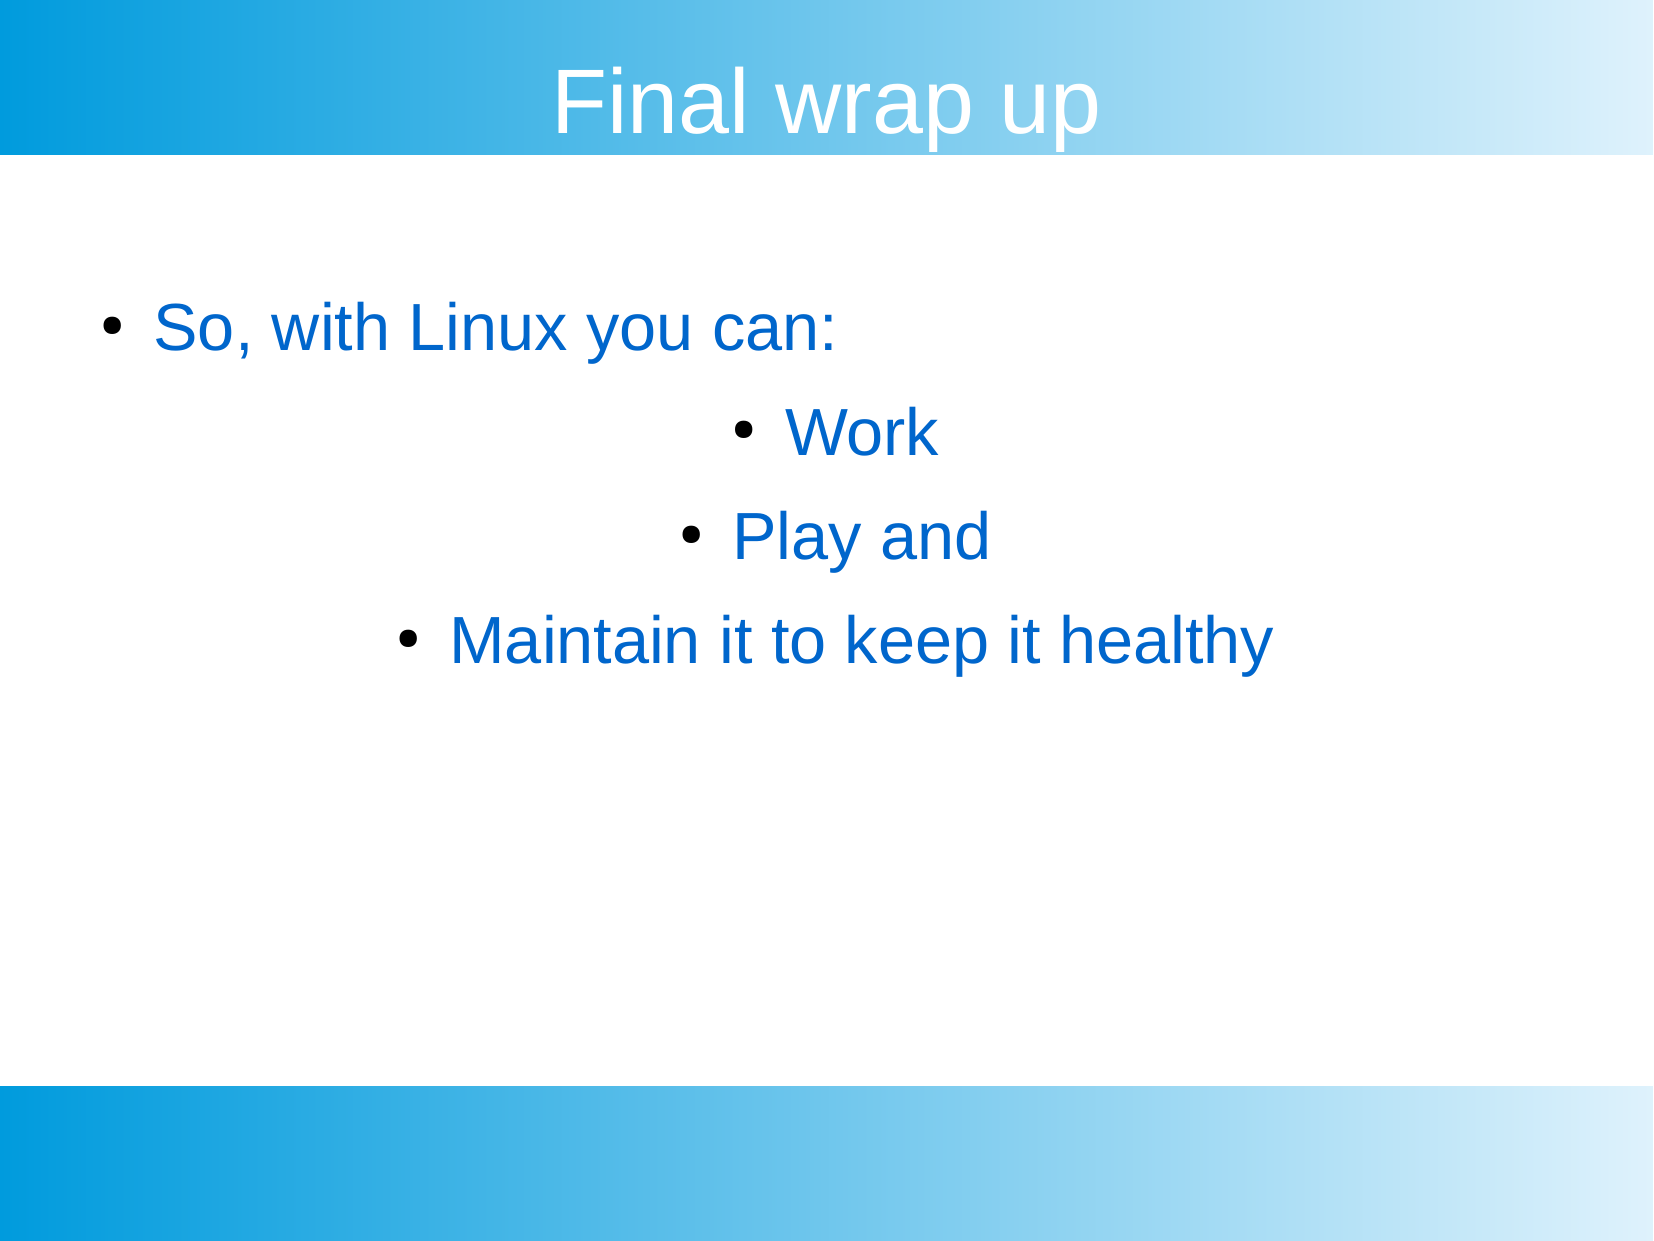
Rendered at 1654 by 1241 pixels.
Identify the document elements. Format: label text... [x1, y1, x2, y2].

list So, with Linux you can: Work Play and Maintain it to keep it healthy [82, 290, 1571, 1010]
title Final wrap up [82, 49, 1571, 155]
